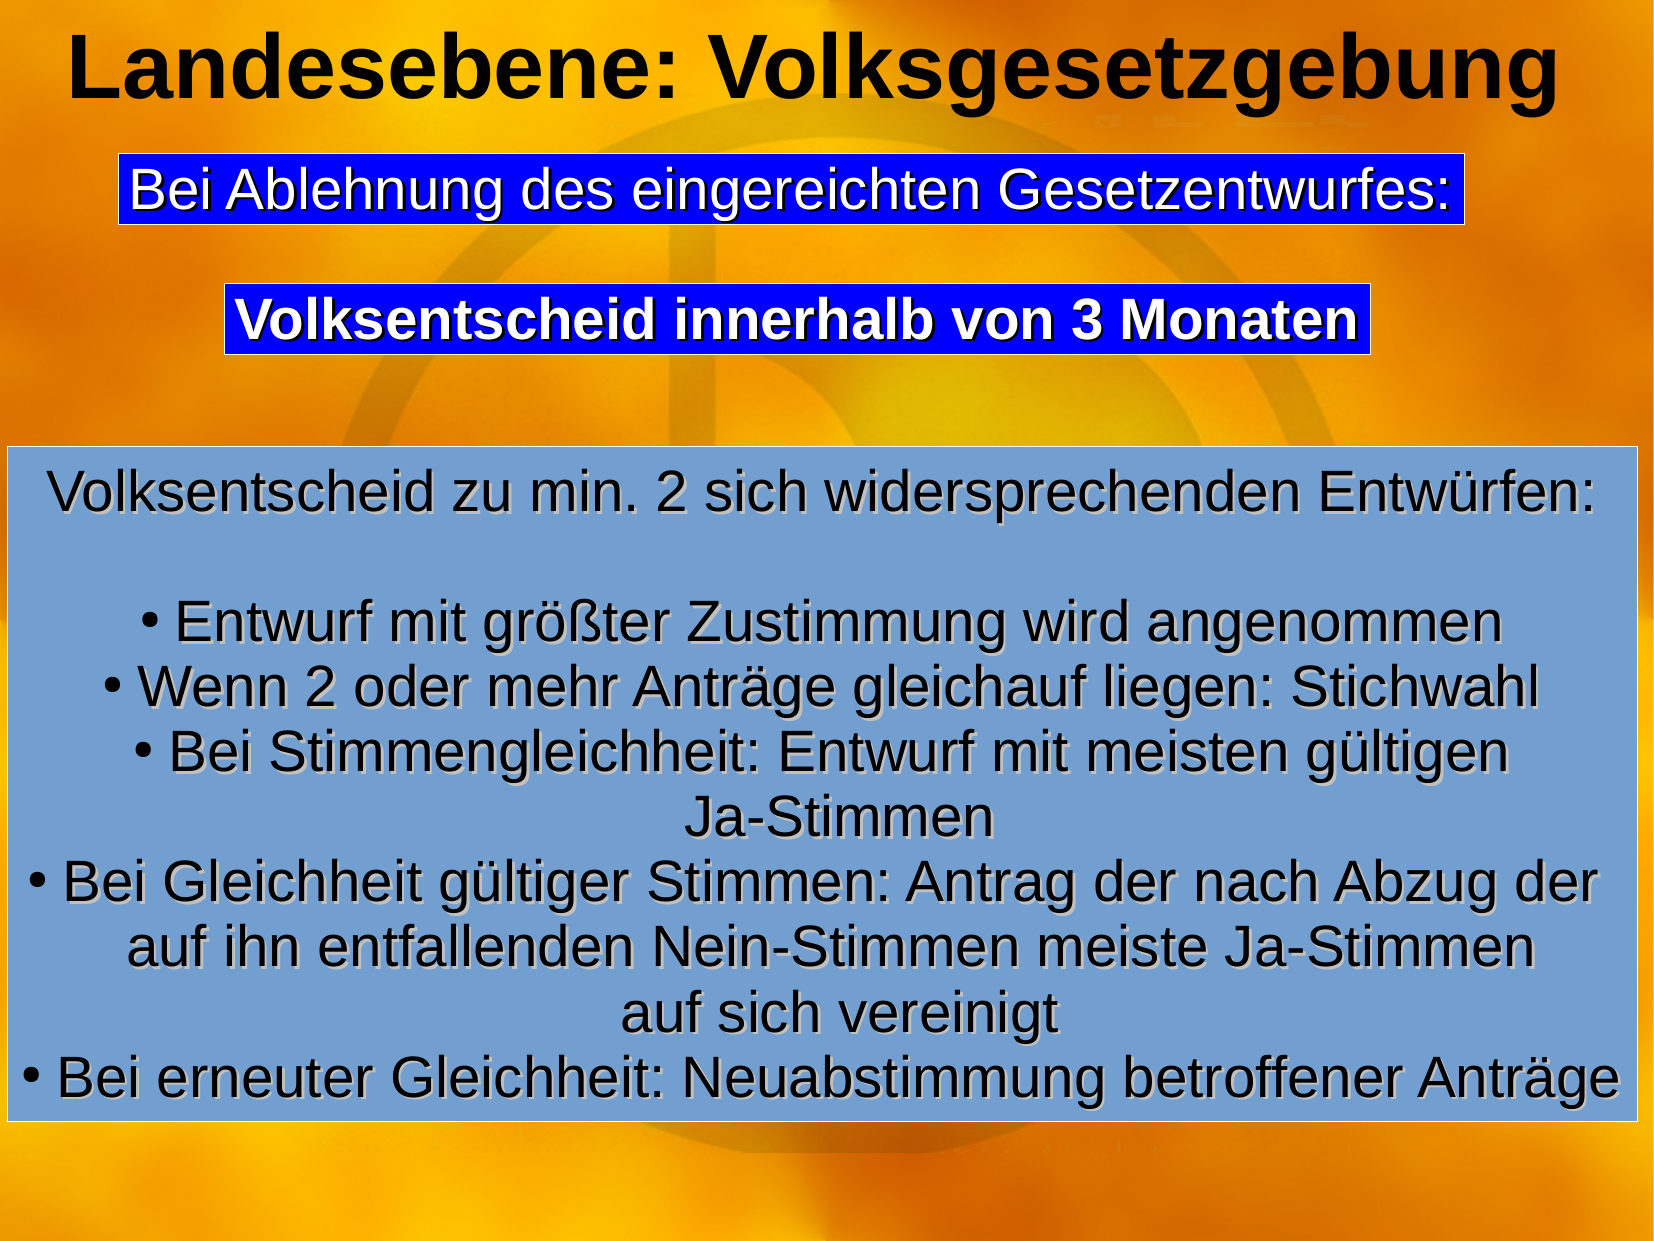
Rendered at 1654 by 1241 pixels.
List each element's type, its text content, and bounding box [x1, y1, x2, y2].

text_box Volksentscheid zu min. 2 sich widersprechenden Entwürfen: Entwurf mit größter Zustimmung wird angenommen Wenn 2 oder mehr Anträge gleichauf liegen: Stichwahl Bei Stimmengleichheit: Entwurf mit meisten gültigen Ja-Stimmen Bei Gleichheit gültiger Stimmen: Antrag der nach Abzug der auf ihn entfallenden Nein-Stimmen meiste Ja-Stimmen auf sich vereinigt Bei erneuter Gleichheit: Neuabstimmung betroffener Anträge [7, 446, 1638, 1122]
text_box Volksentscheid innerhalb von 3 Monaten [224, 283, 1371, 355]
text_box Bei Ablehnung des eingereichten Gesetzentwurfes: [118, 153, 1465, 225]
picture [0, 0, 1654, 1241]
title Landesebene: Volksgesetzgebung [59, 15, 1571, 119]
